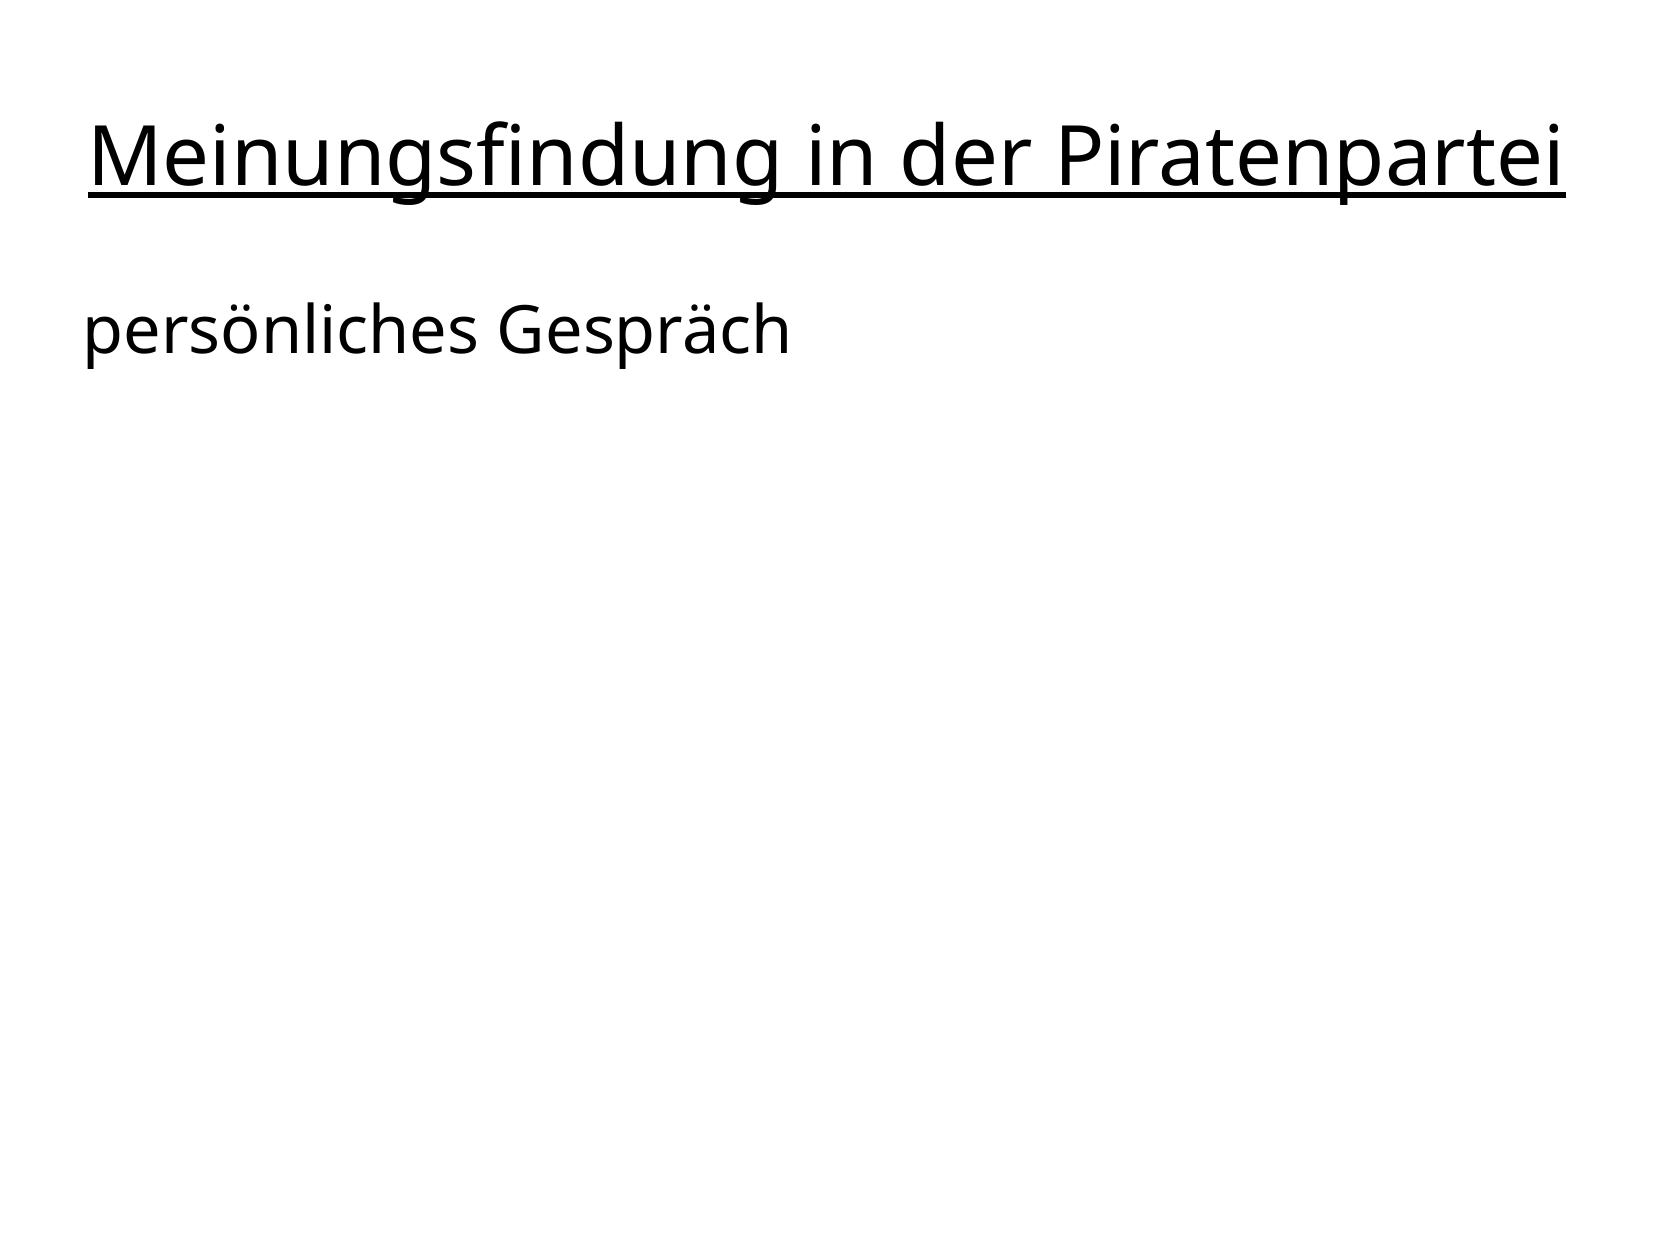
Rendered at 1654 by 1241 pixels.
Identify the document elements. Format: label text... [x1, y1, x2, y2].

text_box persönliches Gespräch [82, 283, 804, 372]
title Meinungsfindung in der Piratenpartei [82, 49, 1571, 257]
